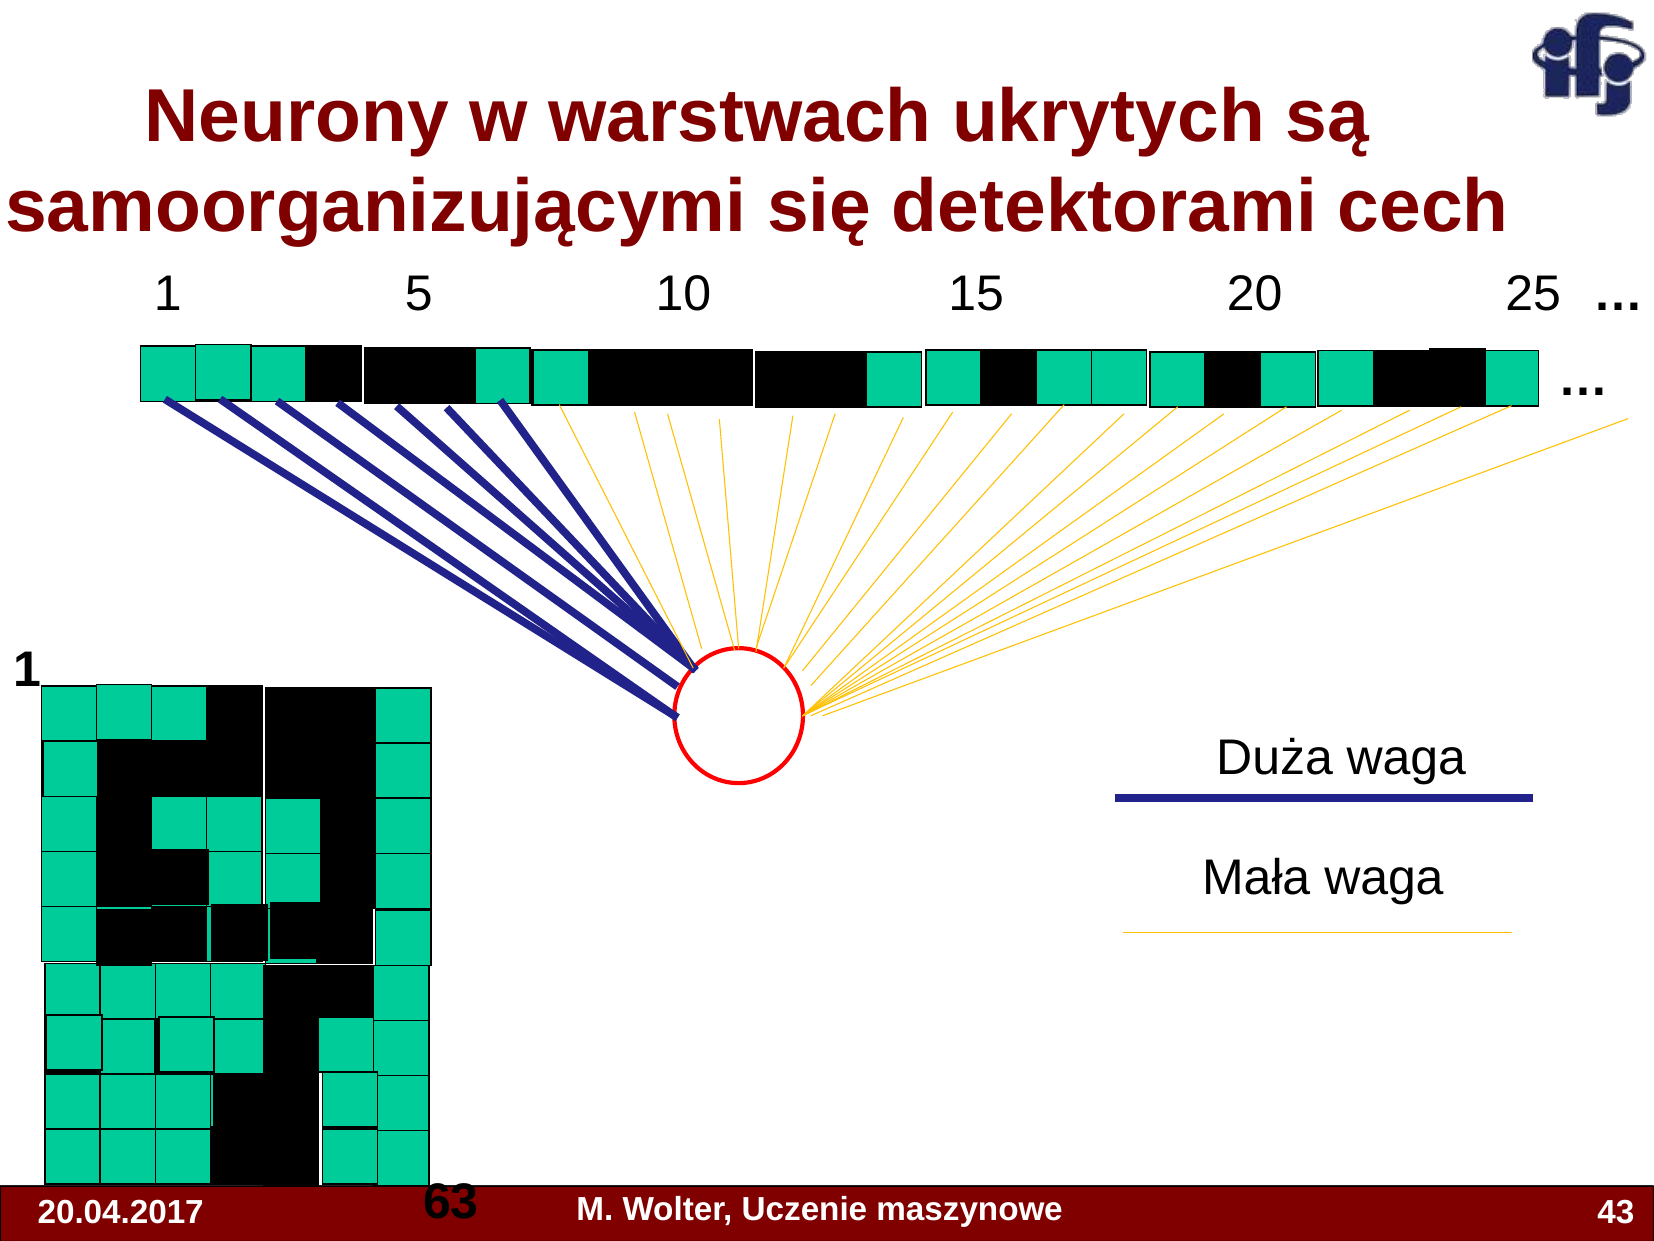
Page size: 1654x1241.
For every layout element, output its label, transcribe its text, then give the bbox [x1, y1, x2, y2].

text_box [1374, 349, 1486, 406]
title Neurony w warstwach ukrytych są samoorganizującymi się detektorami cech [0, 53, 1531, 261]
text_box [1149, 351, 1316, 408]
text_box [212, 904, 267, 962]
picture [1525, 0, 1654, 129]
text_box … [1543, 337, 1624, 413]
text_box [925, 349, 1147, 406]
text_box [45, 1015, 100, 1074]
text_box 63 [408, 1161, 494, 1237]
text_box [756, 351, 922, 408]
text_box [531, 349, 753, 406]
text_box 1 [0, 628, 57, 704]
text_box [97, 686, 262, 906]
text_box [45, 965, 373, 1186]
text_box Mała waga [1187, 836, 1459, 913]
text_box [364, 348, 475, 404]
text_box [96, 907, 206, 965]
text_box 1 5 10 15 20 25 … [125, 253, 1654, 329]
text_box [306, 346, 362, 402]
text_box Duża waga [1201, 717, 1481, 793]
text_box [265, 688, 431, 964]
